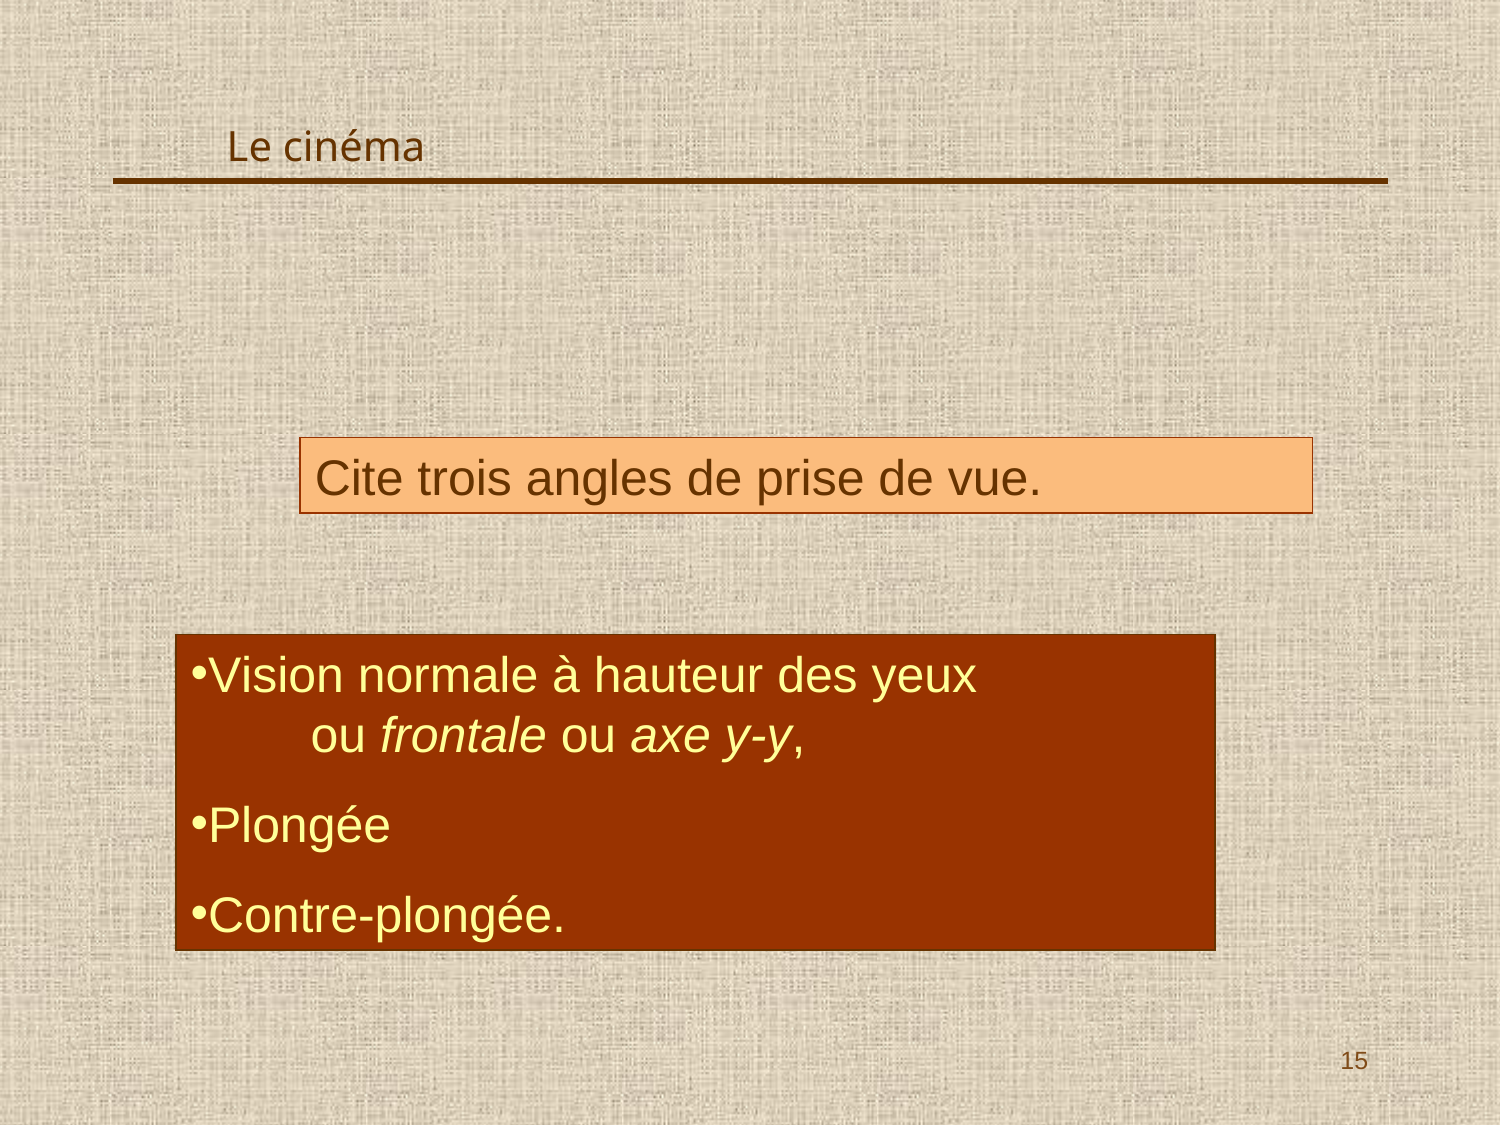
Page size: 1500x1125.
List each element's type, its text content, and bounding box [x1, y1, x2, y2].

picture [0, 0, 1500, 1125]
text_box Cite trois angles de prise de vue. [299, 437, 1313, 513]
text_box Vision normale à hauteur des yeux ou frontale ou axe y-y, Plongée Contre-plongée. [175, 634, 1216, 951]
text_box Le cinéma [211, 112, 441, 178]
